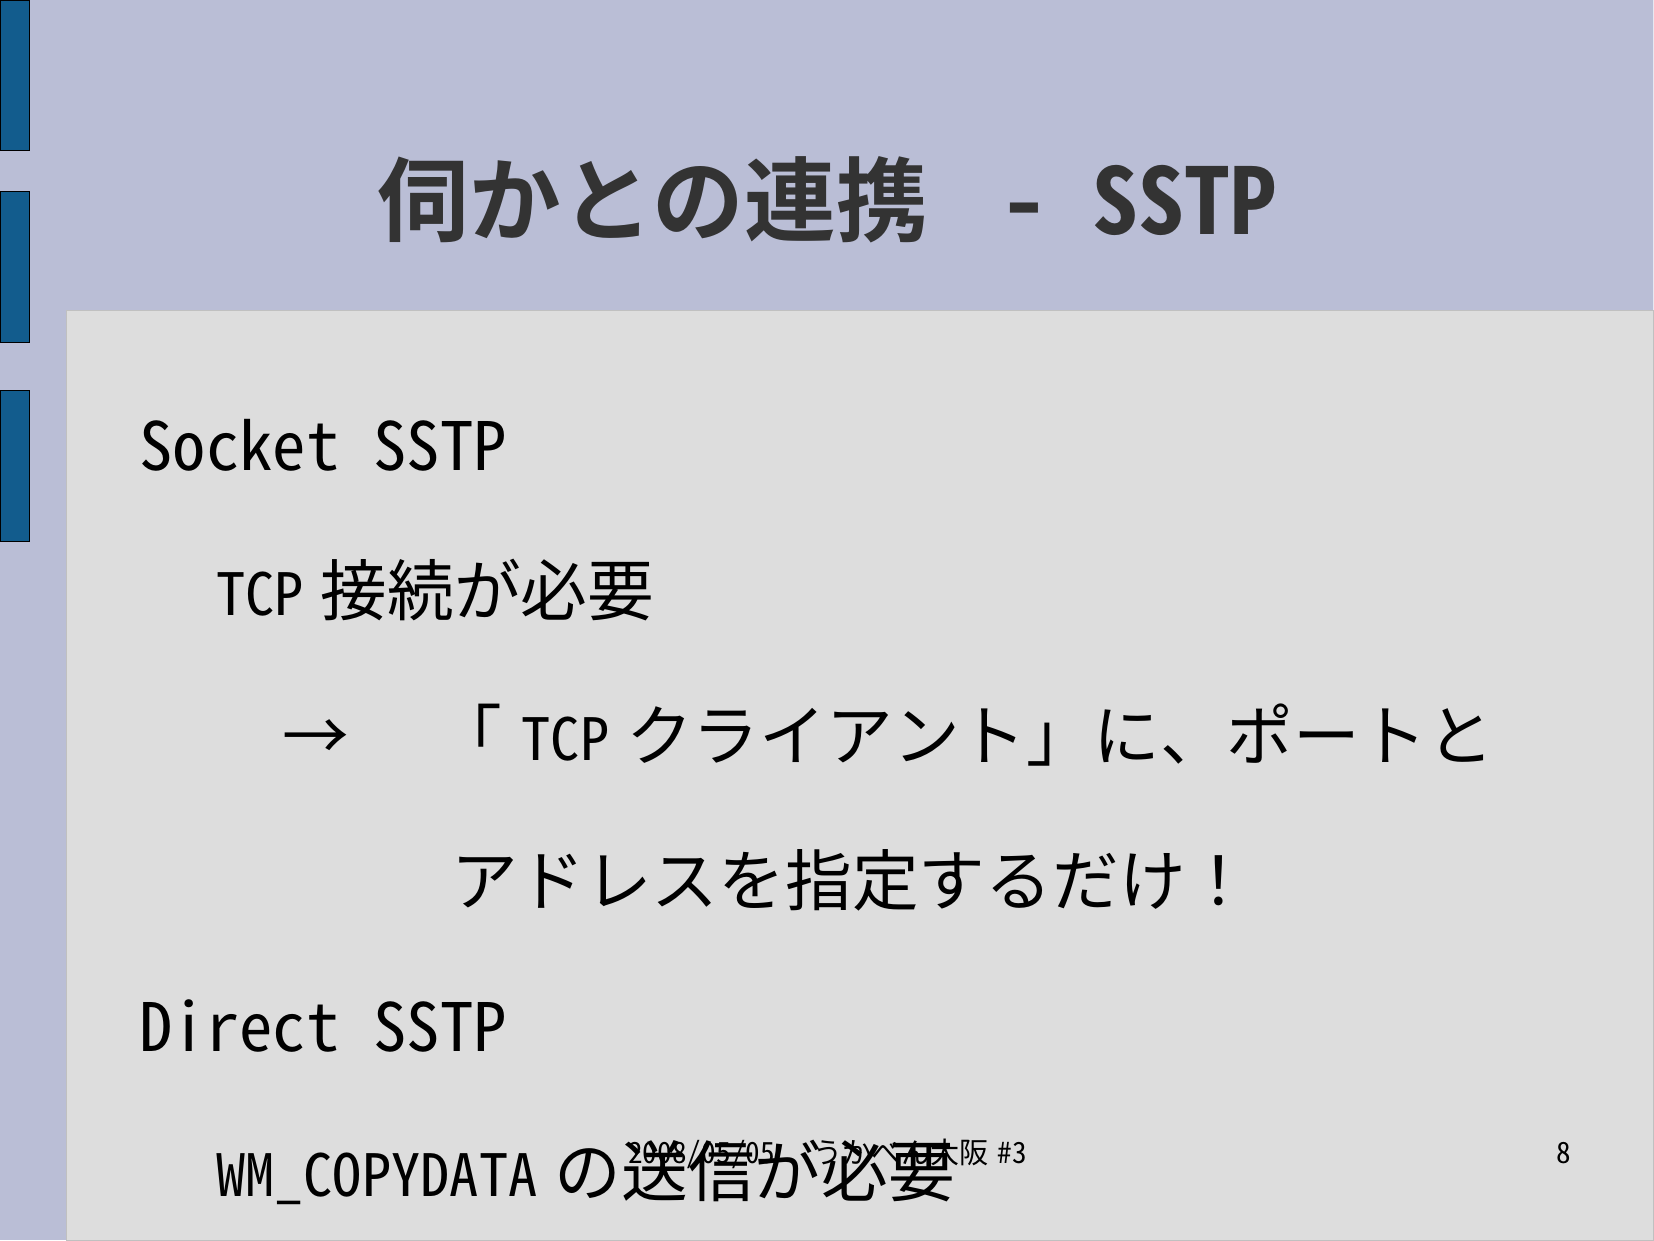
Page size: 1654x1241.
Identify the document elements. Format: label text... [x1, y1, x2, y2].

list Socket SSTP TCP接続が必要 → 「TCPクライアント」に、ポートとアドレスを指定するだけ！ Direct SSTP WM_COPYDATAの送信が必要 「COPYDATA詳細送信」命令だけで完了！ ハンドルの取得(FMO取得)は少し面倒… [121, 344, 1534, 1127]
title 伺かとの連携 - SSTP [121, 91, 1534, 299]
